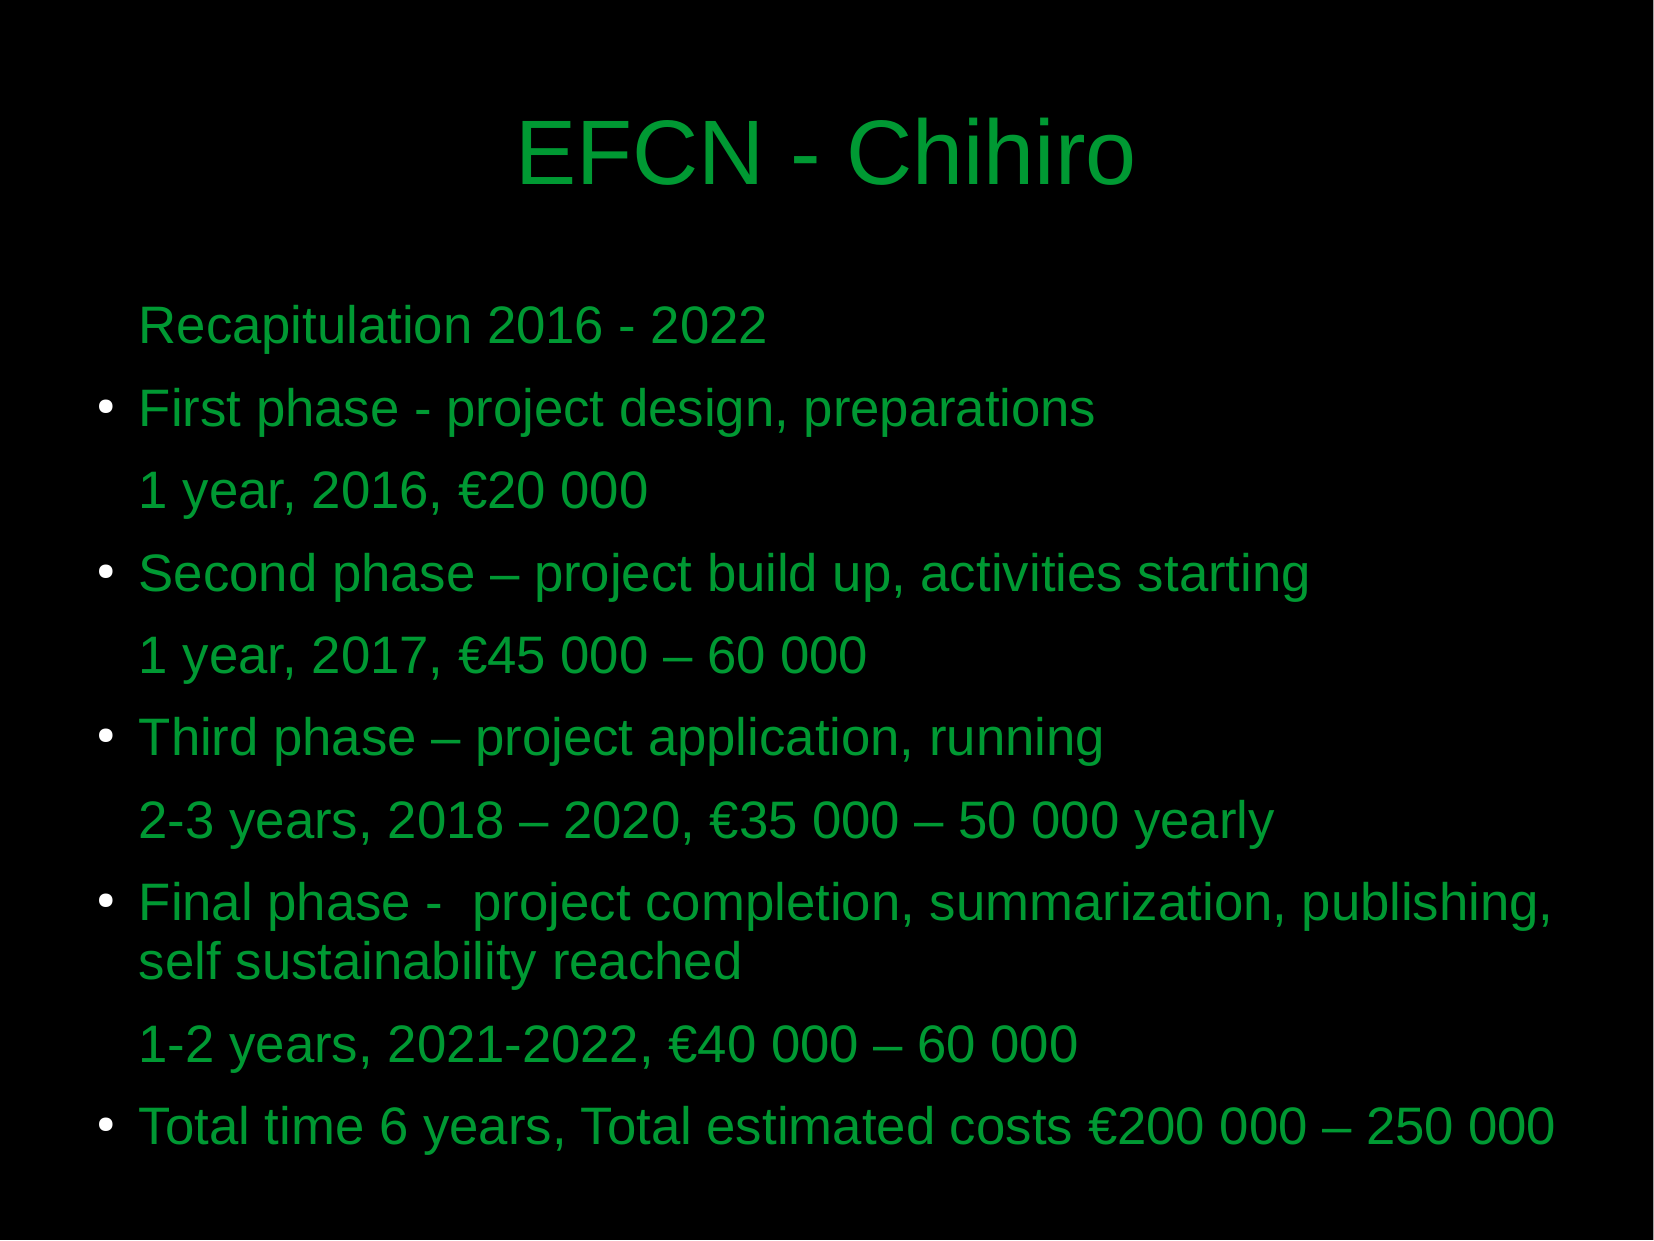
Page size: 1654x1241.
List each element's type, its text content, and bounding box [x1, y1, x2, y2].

list Recapitulation 2016 - 2022 First phase - project design, preparations 1 year, 2016, €20 000 Second phase – project build up, activities starting 1 year, 2017, €45 000 – 60 000 Third phase – project application, running 2-3 years, 2018 – 2020, €35 000 – 50 000 yearly Final phase - project completion, summarization, publishing, self sustainability reached 1-2 years, 2021-2022, €40 000 – 60 000 Total time 6 years, Total estimated costs €200 000 – 250 000 [82, 296, 1571, 1170]
title EFCN - Chihiro [82, 49, 1571, 257]
